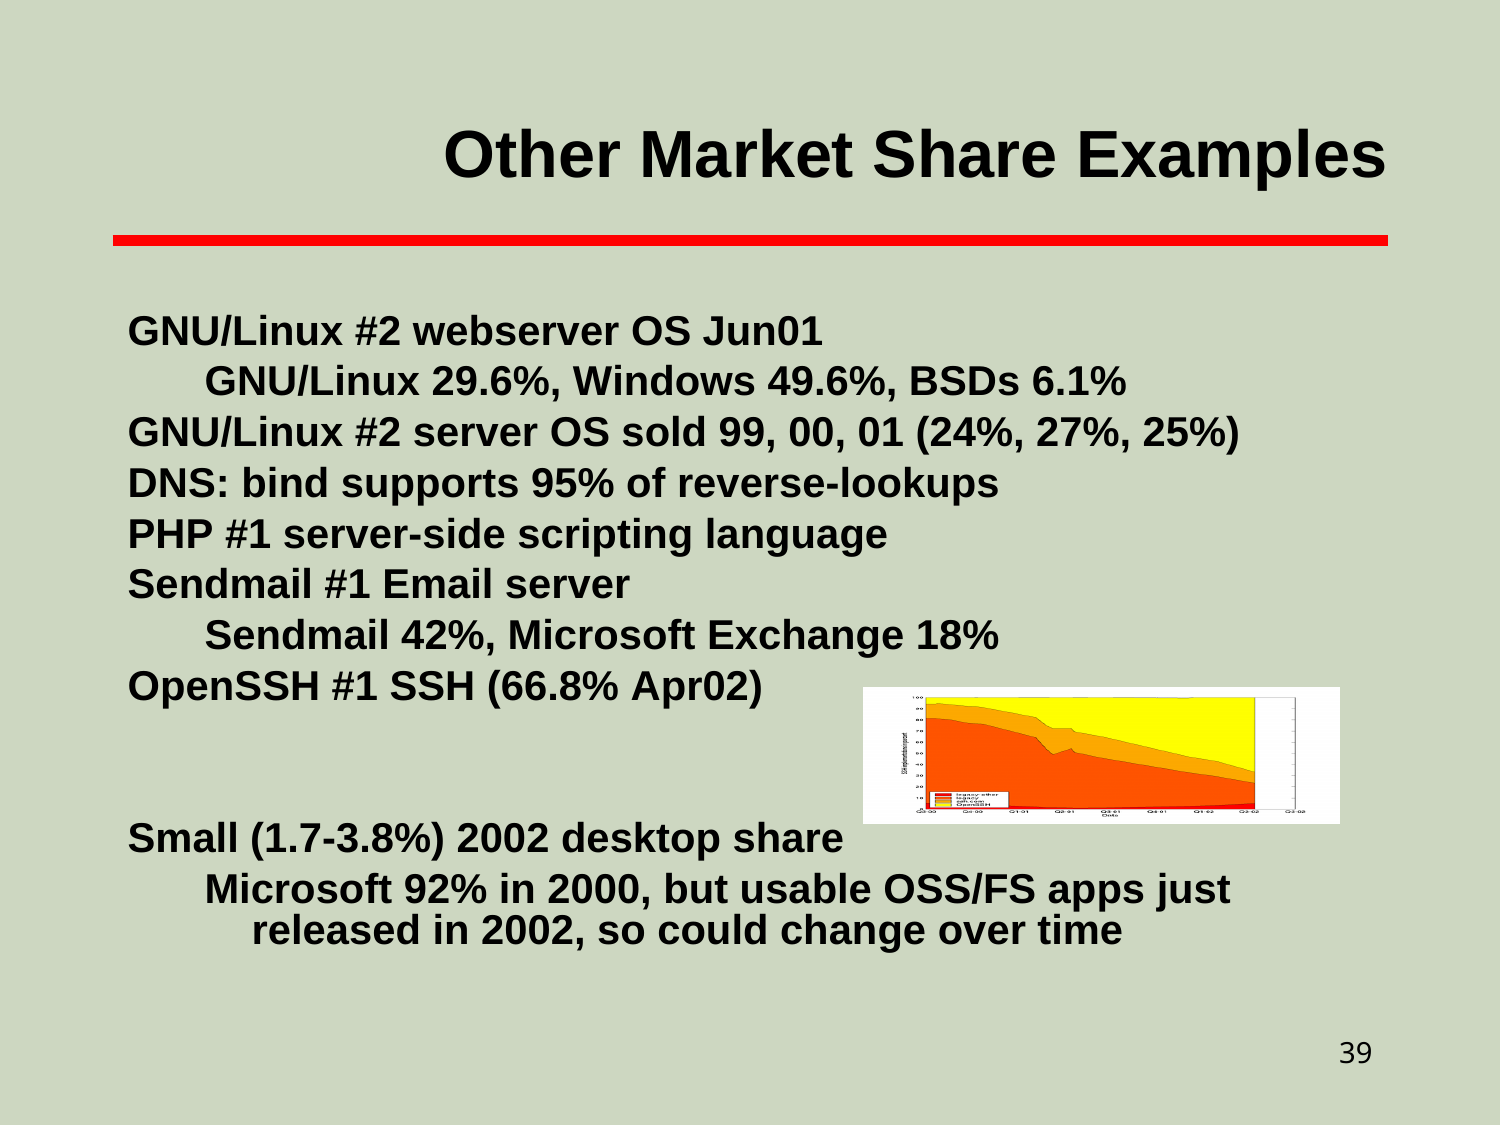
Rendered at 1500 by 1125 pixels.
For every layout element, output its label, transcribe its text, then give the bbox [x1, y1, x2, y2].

list GNU/Linux #2 webserver OS Jun01 GNU/Linux 29.6%, Windows 49.6%, BSDs 6.1% GNU/Linux #2 server OS sold 99, 00, 01 (24%, 27%, 25%) DNS: bind supports 95% of reverse-lookups PHP #1 server-side scripting language Sendmail #1 Email server Sendmail 42%, Microsoft Exchange 18% OpenSSH #1 SSH (66.8% Apr02) Small (1.7-3.8%) 2002 desktop share Microsoft 92% in 2000, but usable OSS/FS apps just released in 2002, so could change over time [110, 312, 1391, 1070]
picture [863, 687, 1340, 824]
title Other Market Share Examples [337, 85, 1388, 224]
